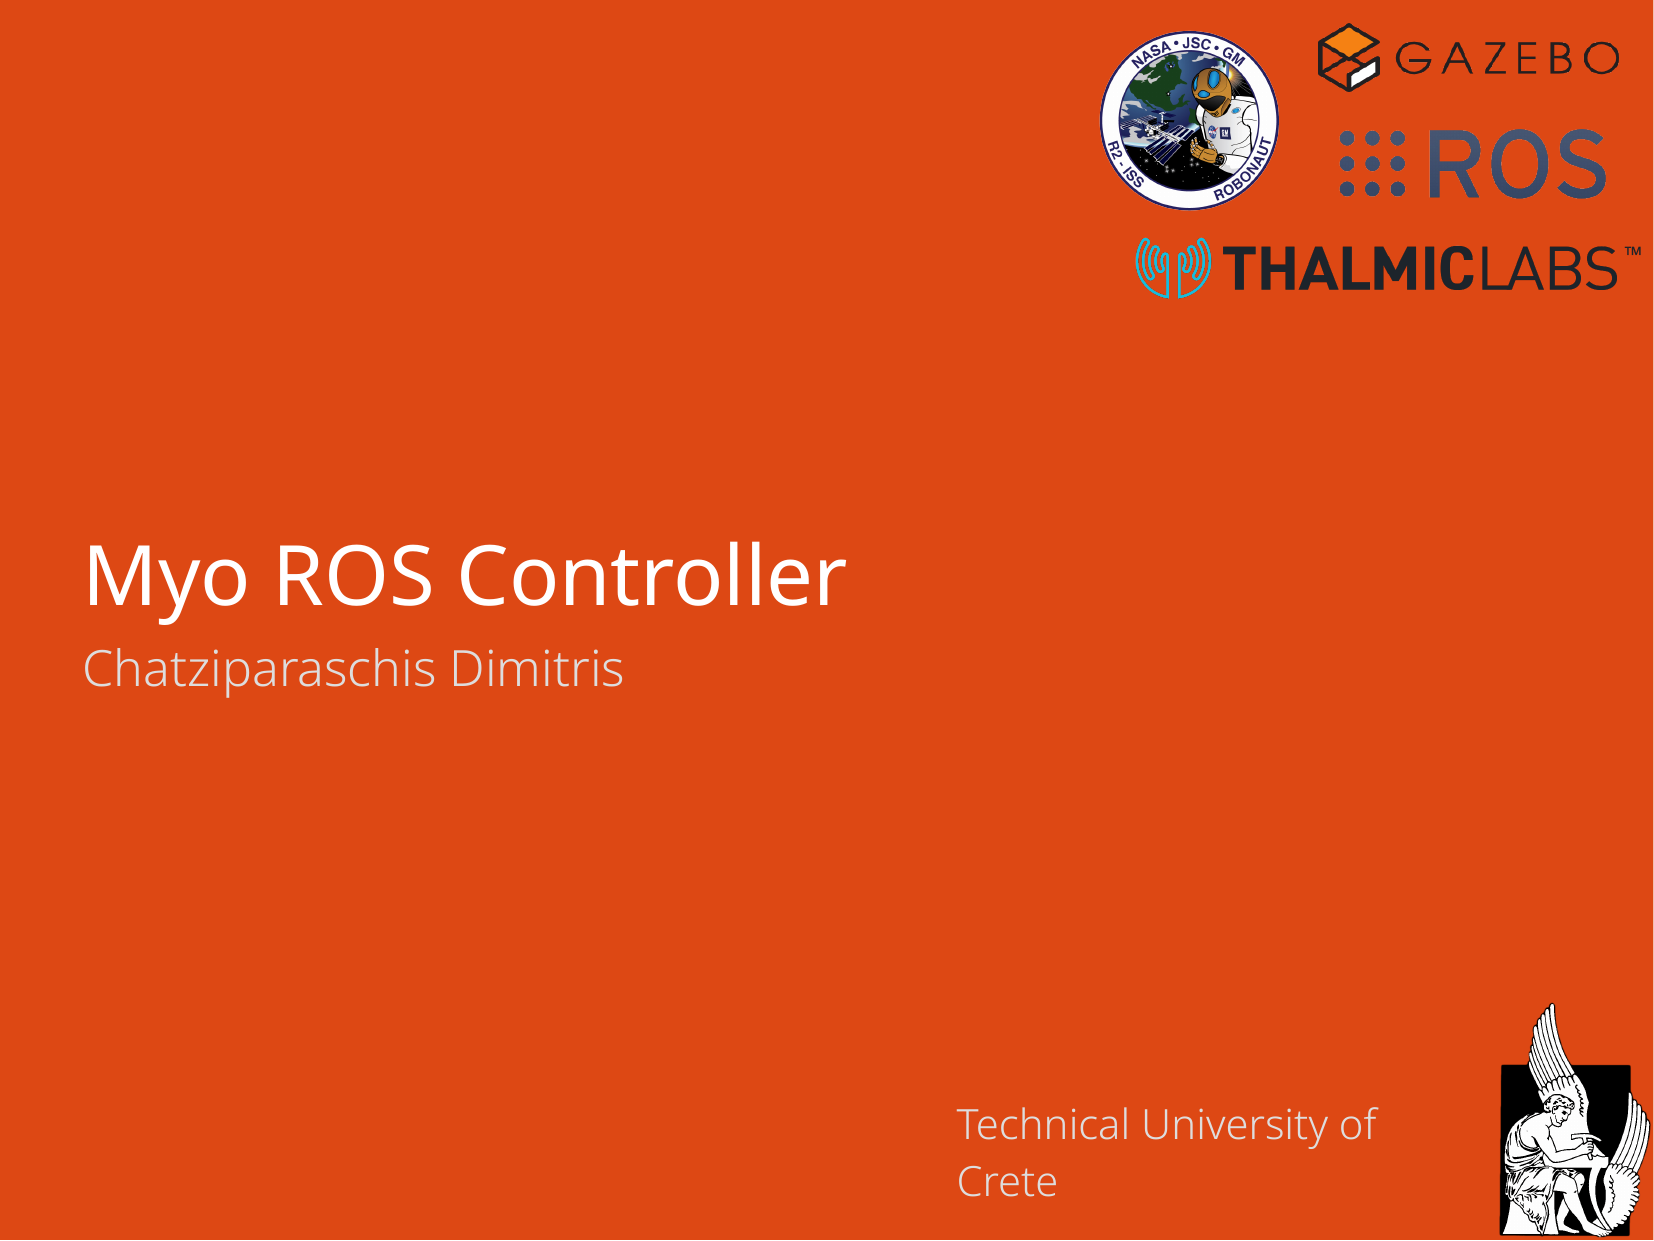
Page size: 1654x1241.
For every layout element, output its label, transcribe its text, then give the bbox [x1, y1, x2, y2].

title Myo ROS Controller [82, 519, 1571, 625]
text_box Technical University of Crete [956, 1062, 1489, 1241]
subtitle Chatziparaschis Dimitris [82, 625, 1571, 709]
picture [1438, 992, 1654, 1241]
picture [1098, 23, 1644, 373]
